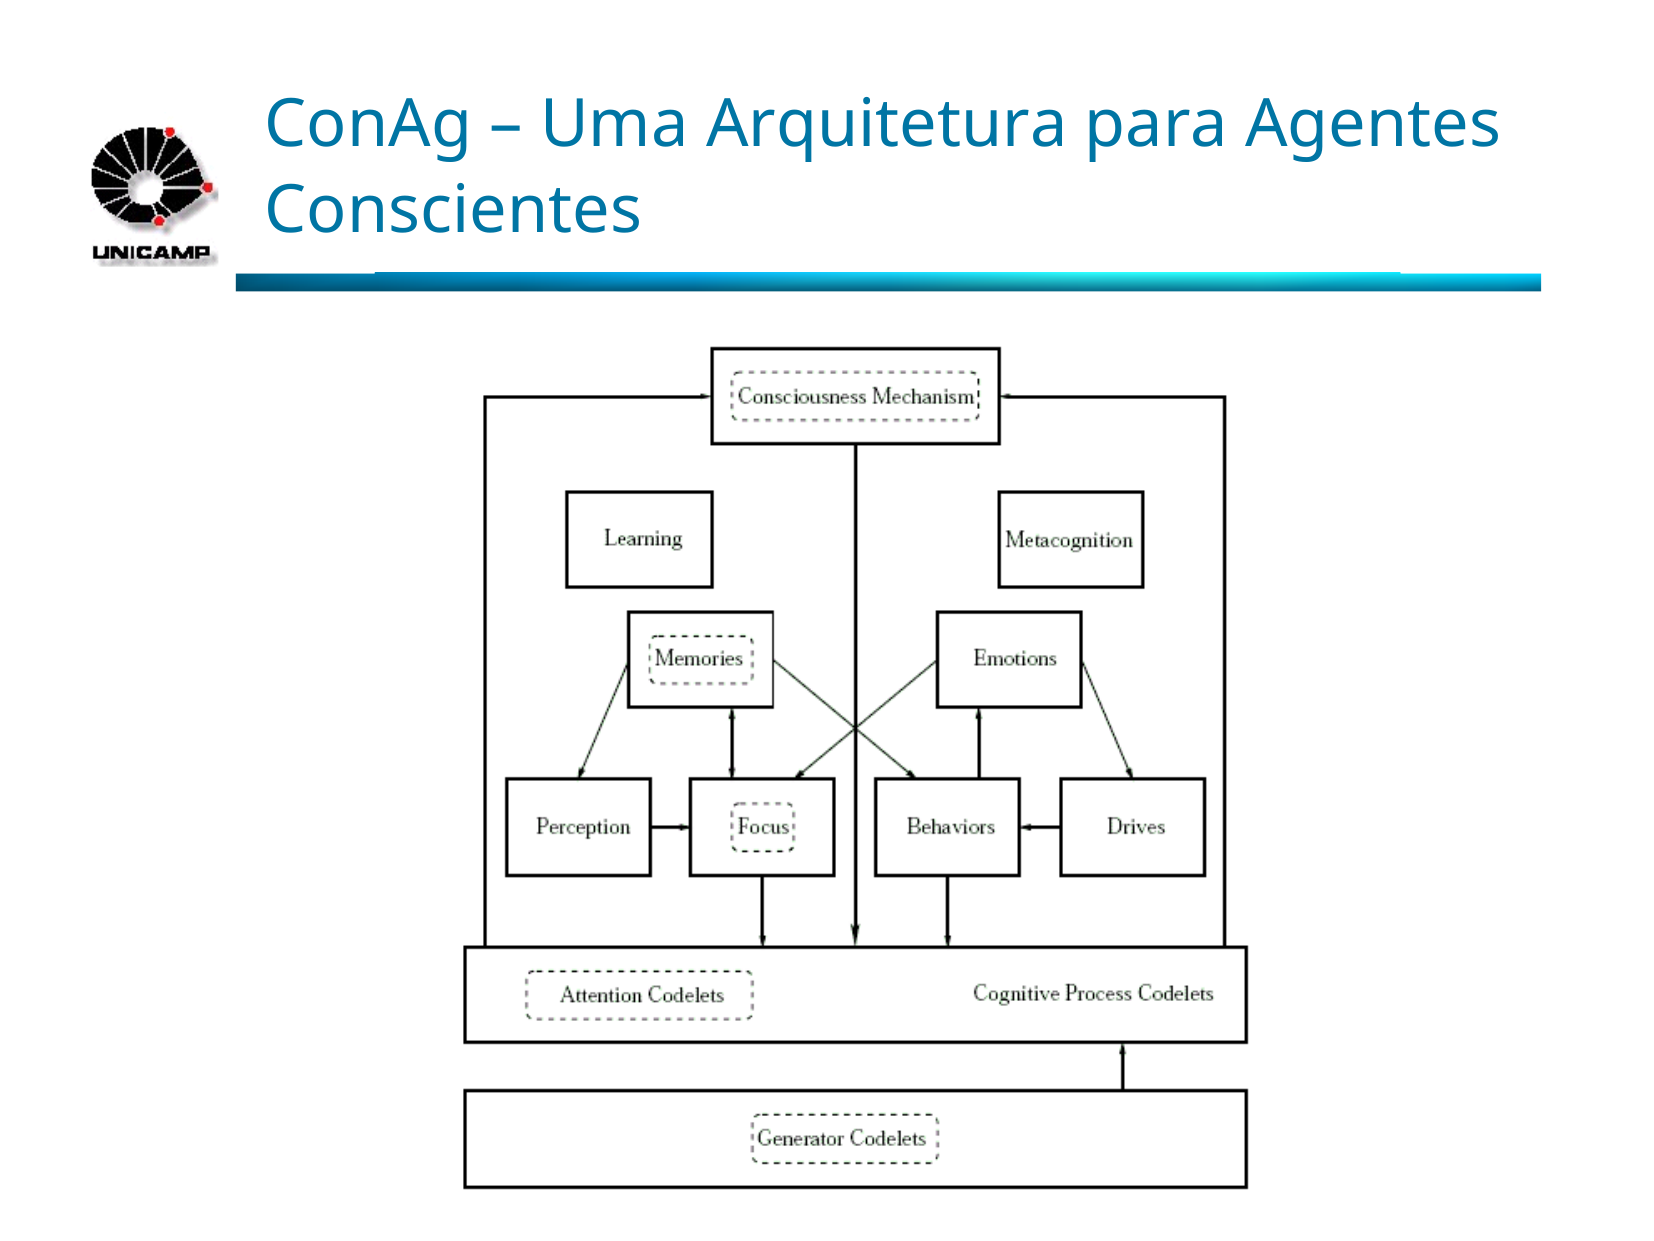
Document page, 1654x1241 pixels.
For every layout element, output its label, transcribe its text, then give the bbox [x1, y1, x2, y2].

title ConAg – Uma Arquitetura para Agentes Conscientes [264, 42, 1534, 250]
picture [442, 324, 1270, 1211]
picture [125, 272, 1654, 295]
